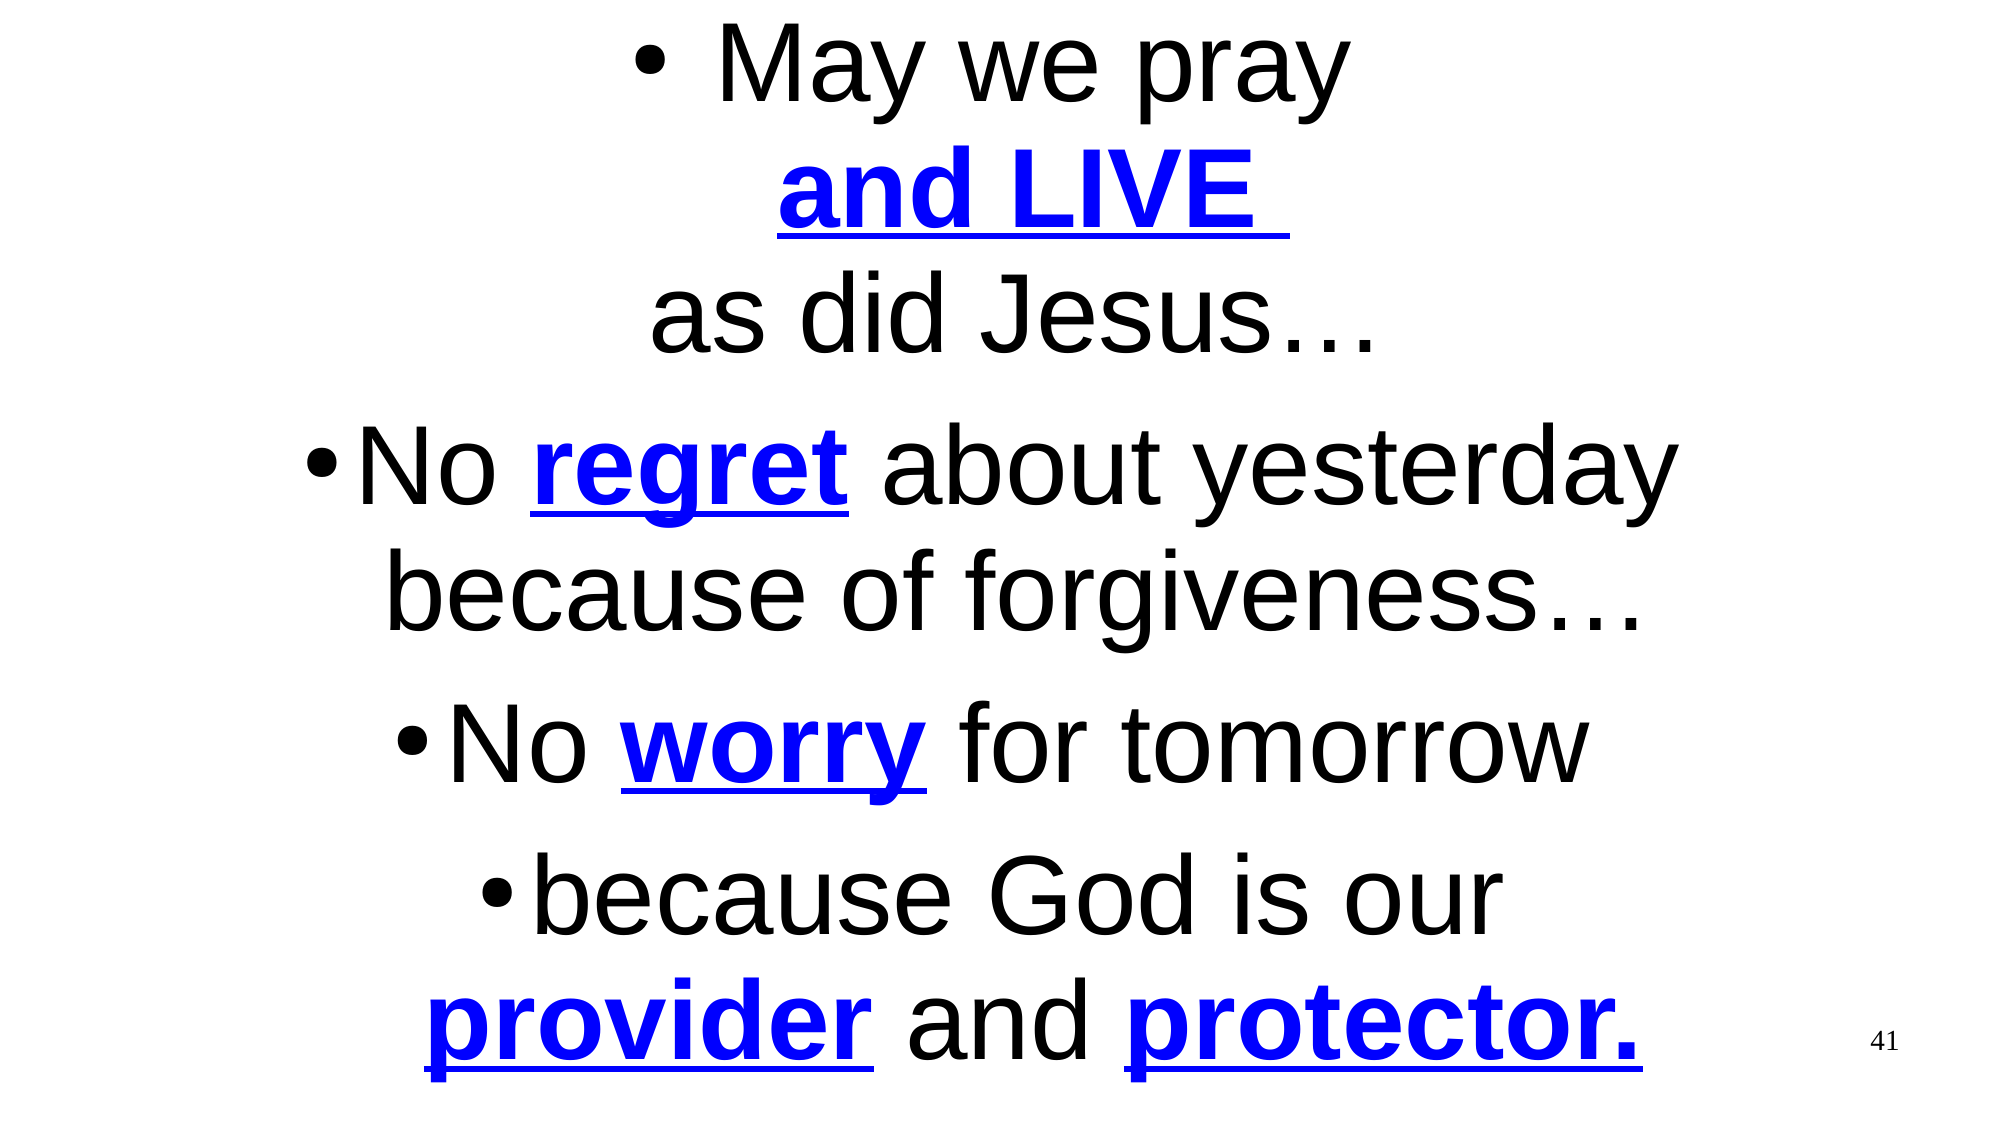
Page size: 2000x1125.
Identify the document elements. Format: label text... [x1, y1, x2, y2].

list May we pray and LIVE as did Jesus… No regret about yesterday because of forgiveness… No worry for tomorrow because God is our provider and protector. [0, 0, 1996, 1123]
